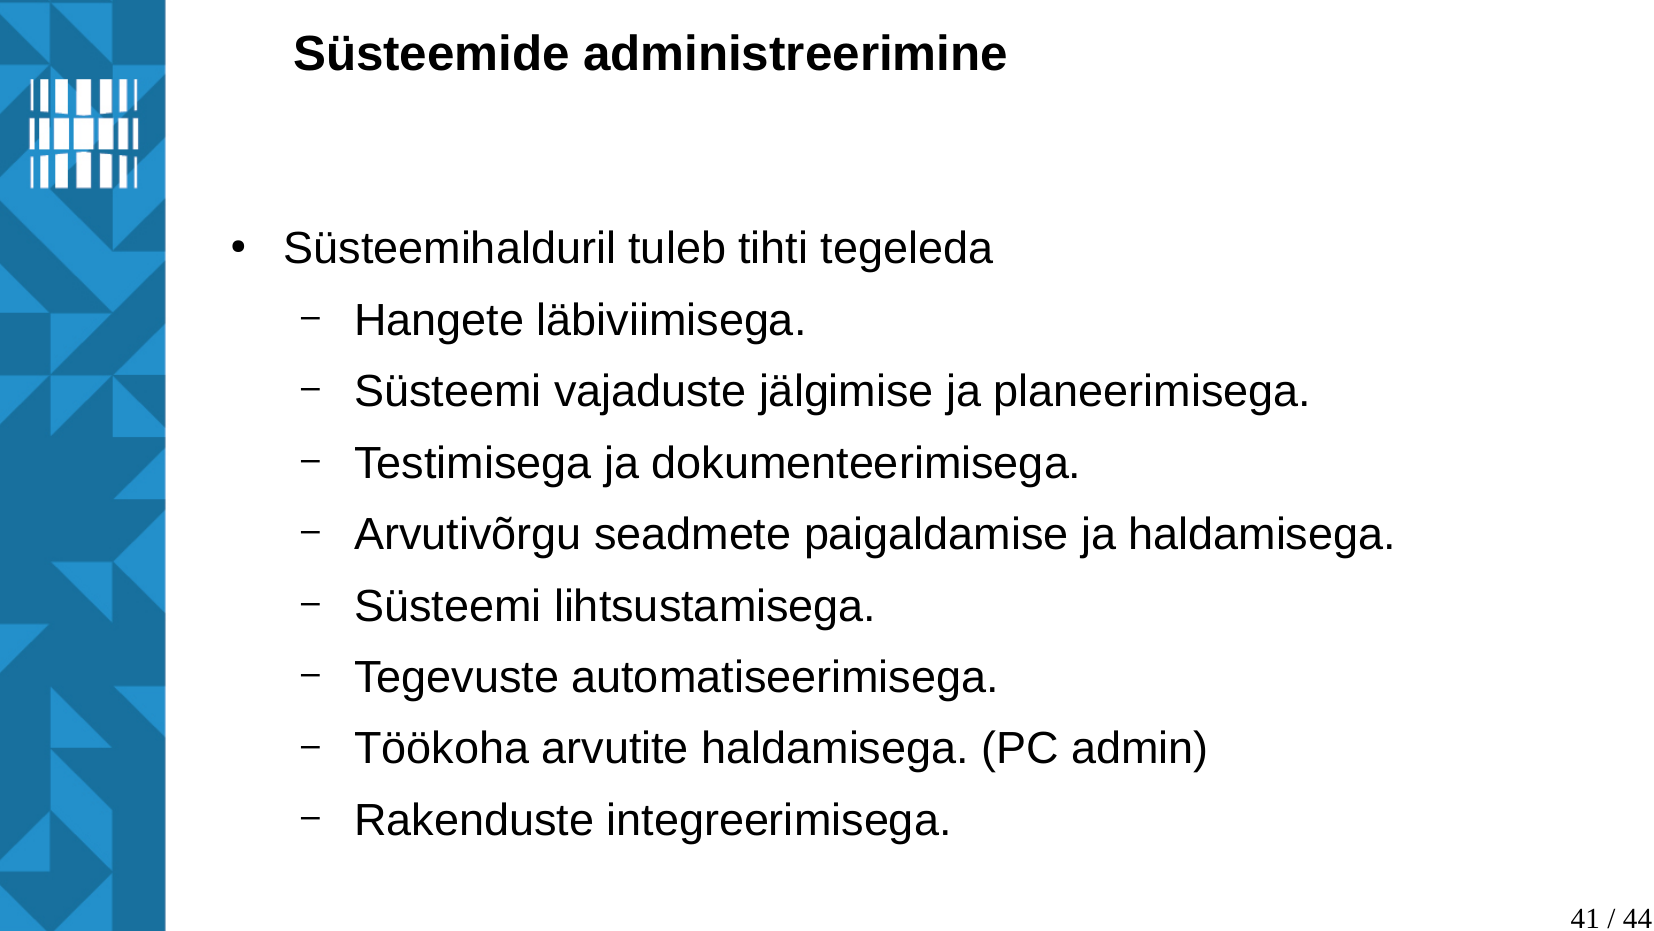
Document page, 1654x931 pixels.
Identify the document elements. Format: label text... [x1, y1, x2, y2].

title Süsteemide administreerimine [293, 15, 1602, 91]
list Süsteemihalduril tuleb tihti tegeleda Hangete läbiviimisega. Süsteemi vajaduste jälgimise ja planeerimisega. Testimisega ja dokumenteerimisega. Arvutivõrgu seadmete paigaldamise ja haldamisega. Süsteemi lihtsustamisega. Tegevuste automatiseerimisega. Töökoha arvutite haldamisega. (PC admin) Rakenduste integreerimisega. [212, 222, 1625, 847]
